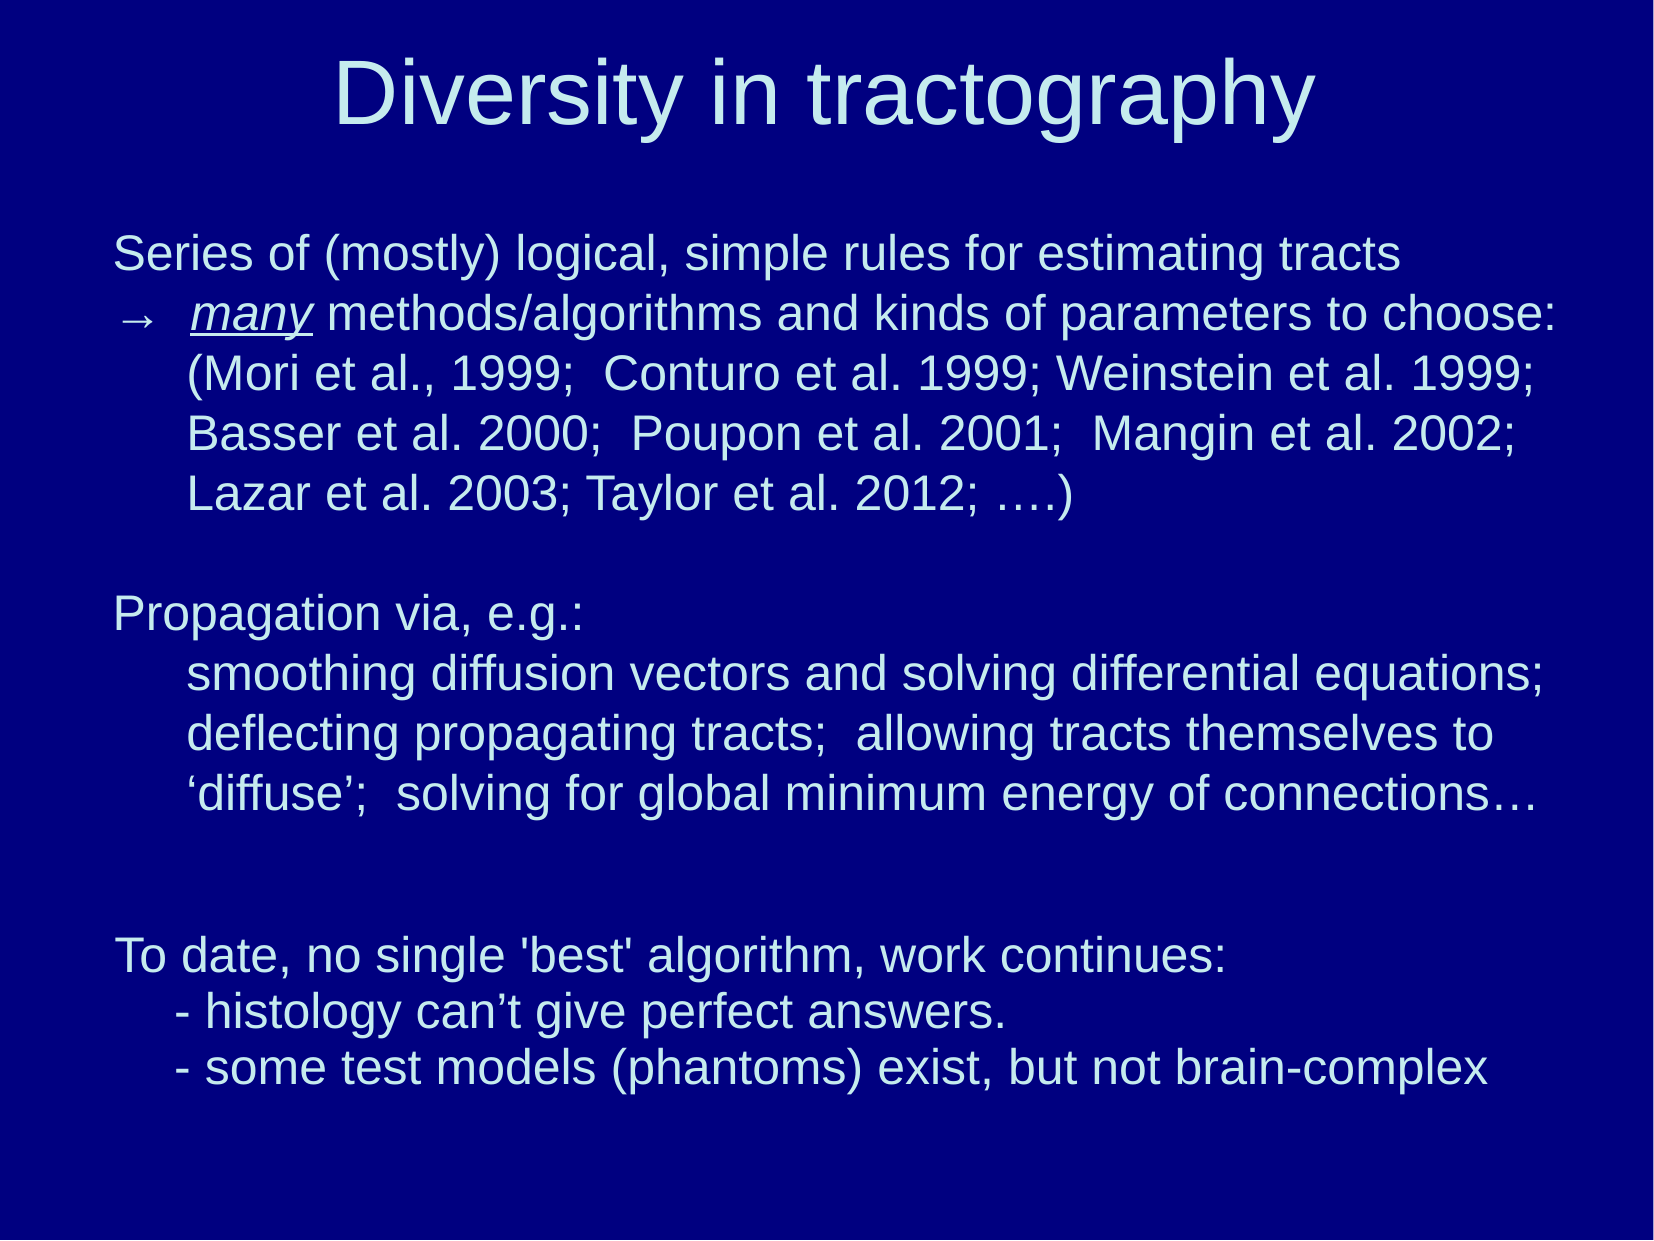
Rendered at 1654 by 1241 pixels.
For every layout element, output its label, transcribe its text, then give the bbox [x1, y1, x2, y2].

text_box To date, no single 'best' algorithm, work continues: - histology can’t give perfect answers. - some test models (phantoms) exist, but not brain-complex [85, 919, 1636, 1214]
title Diversity in tractography [11, 12, 1639, 163]
text_box Series of (mostly) logical, simple rules for estimating tracts → many methods/algorithms and kinds of parameters to choose: (Mori et al., 1999; Conturo et al. 1999; Weinstein et al. 1999; Basser et al. 2000; Poupon et al. 2001; Mangin et al. 2002; Lazar et al. 2003; Taylor et al. 2012; ….) Propagation via, e.g.: smoothing diffusion vectors and solving differential equations; deflecting propagating tracts; allowing tracts themselves to ‘diffuse’; solving for global minimum energy of connections… [97, 212, 1580, 828]
